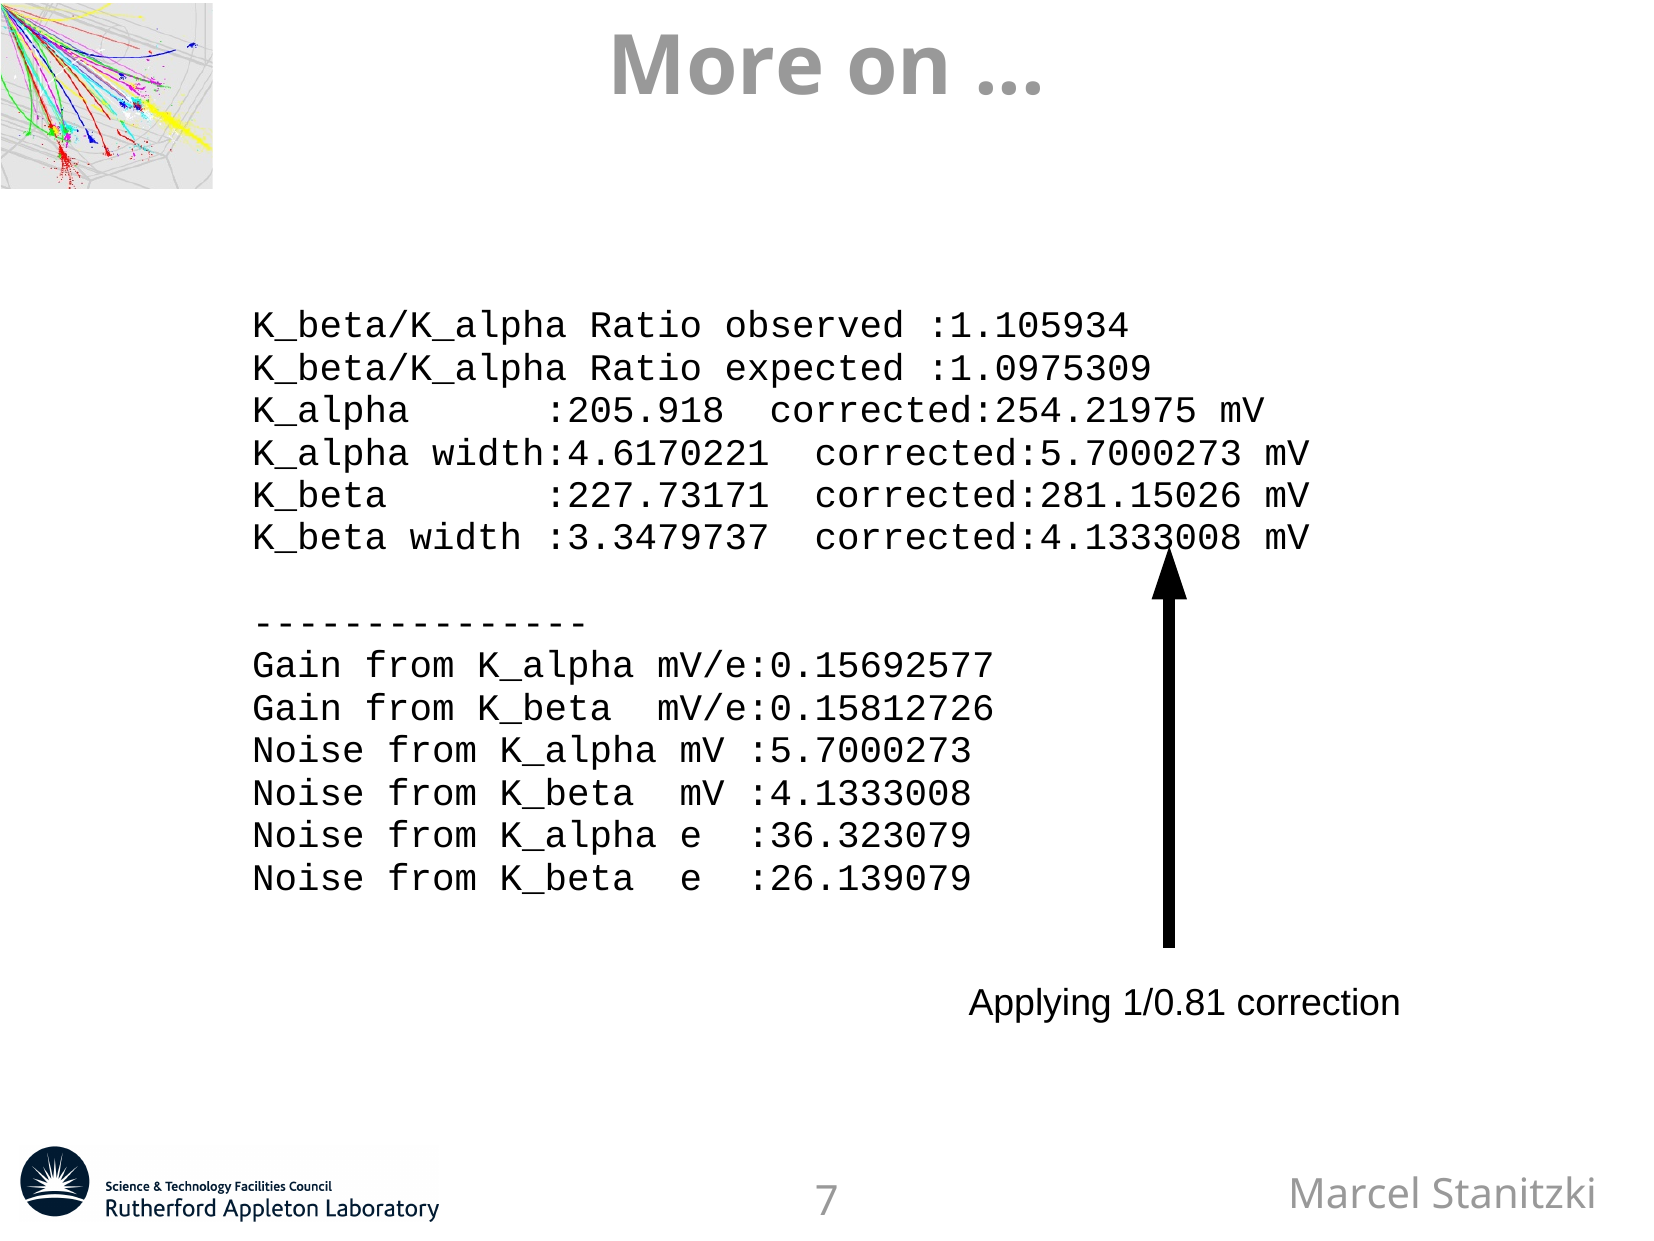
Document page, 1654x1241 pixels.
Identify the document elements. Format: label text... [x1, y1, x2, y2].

text_box Applying 1/0.81 correction [953, 974, 1416, 1032]
text_box K_beta/K_alpha Ratio observed :1.105934 K_beta/K_alpha Ratio expected :1.0975309 K_alpha :205.918 corrected:254.21975 mV K_alpha width:4.6170221 corrected:5.7000273 mV K_beta :227.73171 corrected:281.15026 mV K_beta width :3.3479737 corrected:4.1333008 mV --------------- Gain from K_alpha mV/e:0.15692577 Gain from K_beta mV/e:0.15812726 Noise from K_alpha mV :5.7000273 Noise from K_beta mV :4.1333008 Noise from K_alpha e :36.323079 Noise from K_beta e :26.139079 [237, 298, 1335, 1029]
picture [0, 3, 213, 189]
picture [19, 1145, 439, 1222]
title More on ... [203, 11, 1451, 113]
